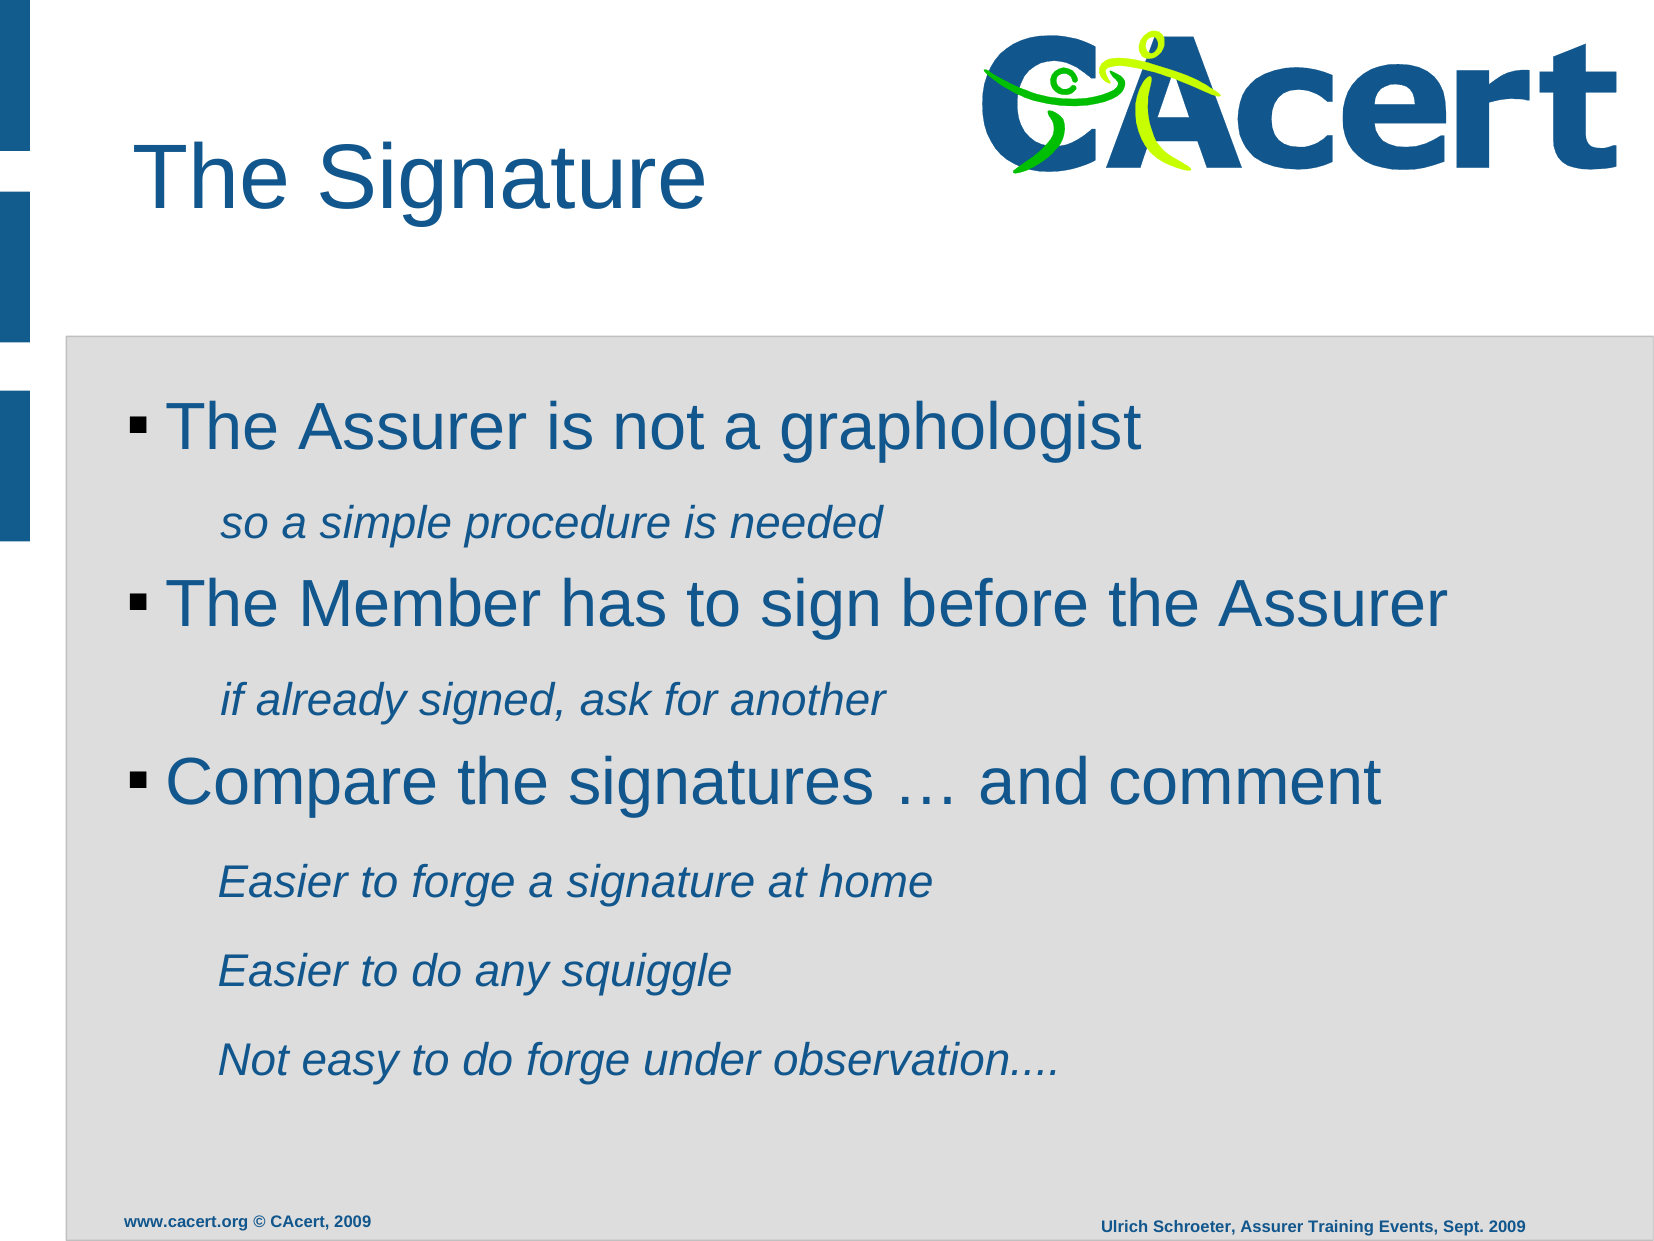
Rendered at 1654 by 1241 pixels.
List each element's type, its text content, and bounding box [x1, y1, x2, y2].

text_box The Signature [118, 118, 724, 239]
text_box The Assurer is not a graphologist so a simple procedure is needed The Member has to sign before the Assurer if already signed, ask for another Compare the signatures … and comment Easier to forge a signature at home Easier to do any squiggle Not easy to do forge under observation.... [115, 278, 1464, 1182]
